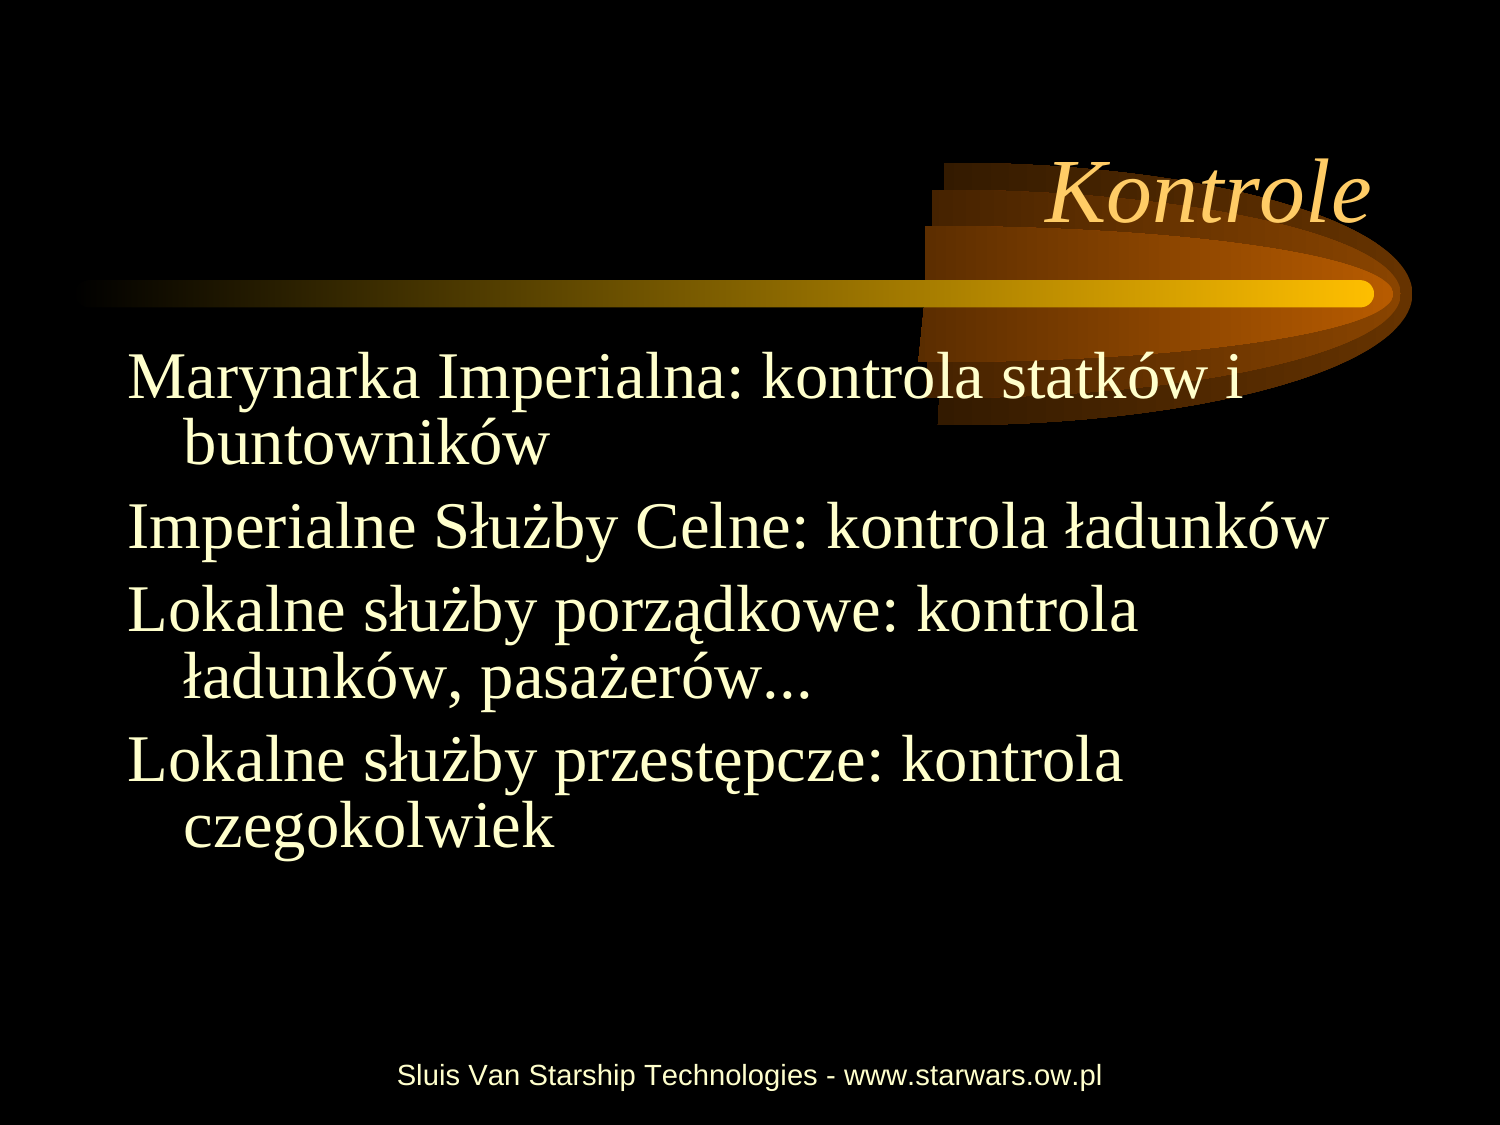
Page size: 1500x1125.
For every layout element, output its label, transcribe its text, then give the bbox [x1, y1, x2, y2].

title Kontrole [112, 62, 1388, 250]
list Marynarka Imperialna: kontrola statków i buntowników Imperialne Służby Celne: kontrola ładunków Lokalne służby porządkowe: kontrola ładunków, pasażerów... Lokalne służby przestępcze: kontrola czegokolwiek [112, 337, 1388, 1013]
